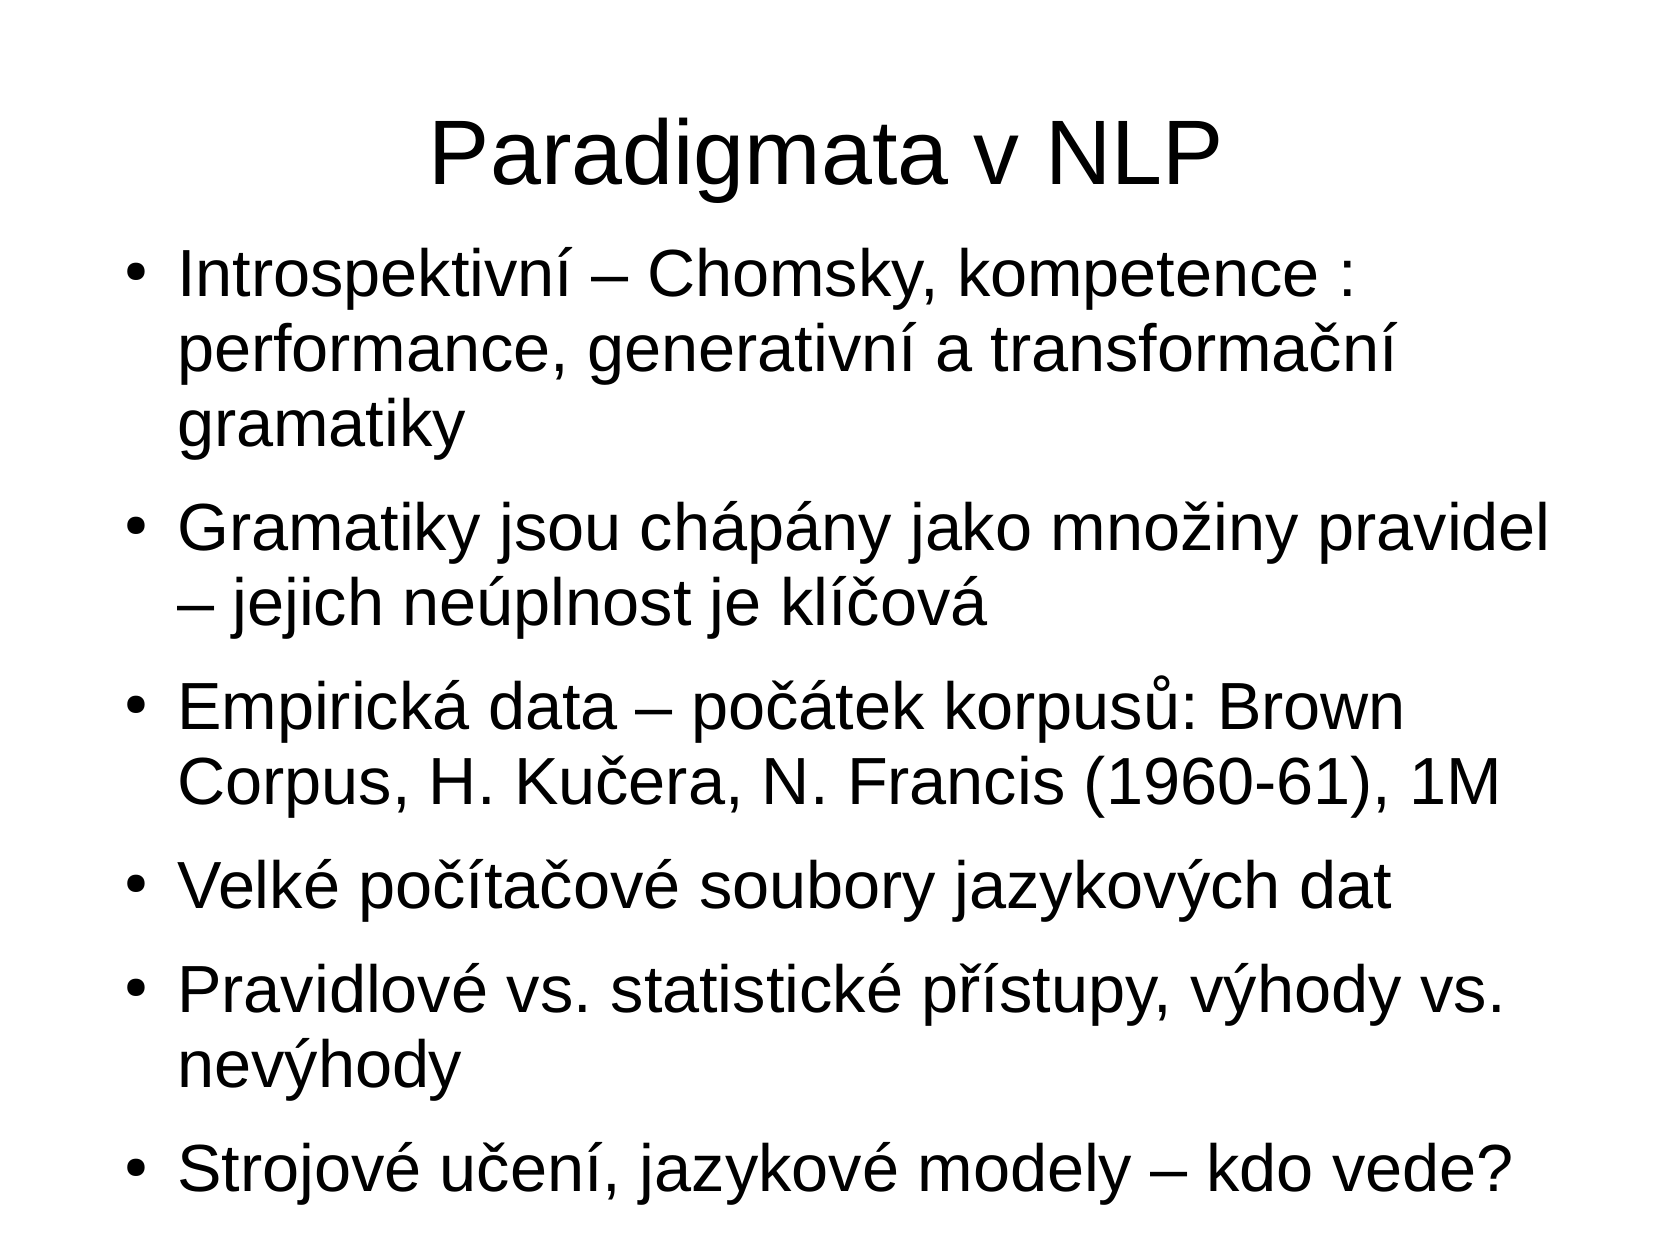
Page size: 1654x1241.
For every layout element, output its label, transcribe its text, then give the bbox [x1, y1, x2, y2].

title Paradigmata v NLP [82, 49, 1571, 257]
list Introspektivní – Chomsky, kompetence : performance, generativní a transformační gramatiky Gramatiky jsou chápány jako množiny pravidel – jejich neúplnost je klíčová Empirická data – počátek korpusů: Brown Corpus, H. Kučera, N. Francis (1960-61), 1M Velké počítačové soubory jazykových dat Pravidlové vs. statistické přístupy, výhody vs. nevýhody Strojové učení, jazykové modely – kdo vede? [106, 236, 1595, 1207]
